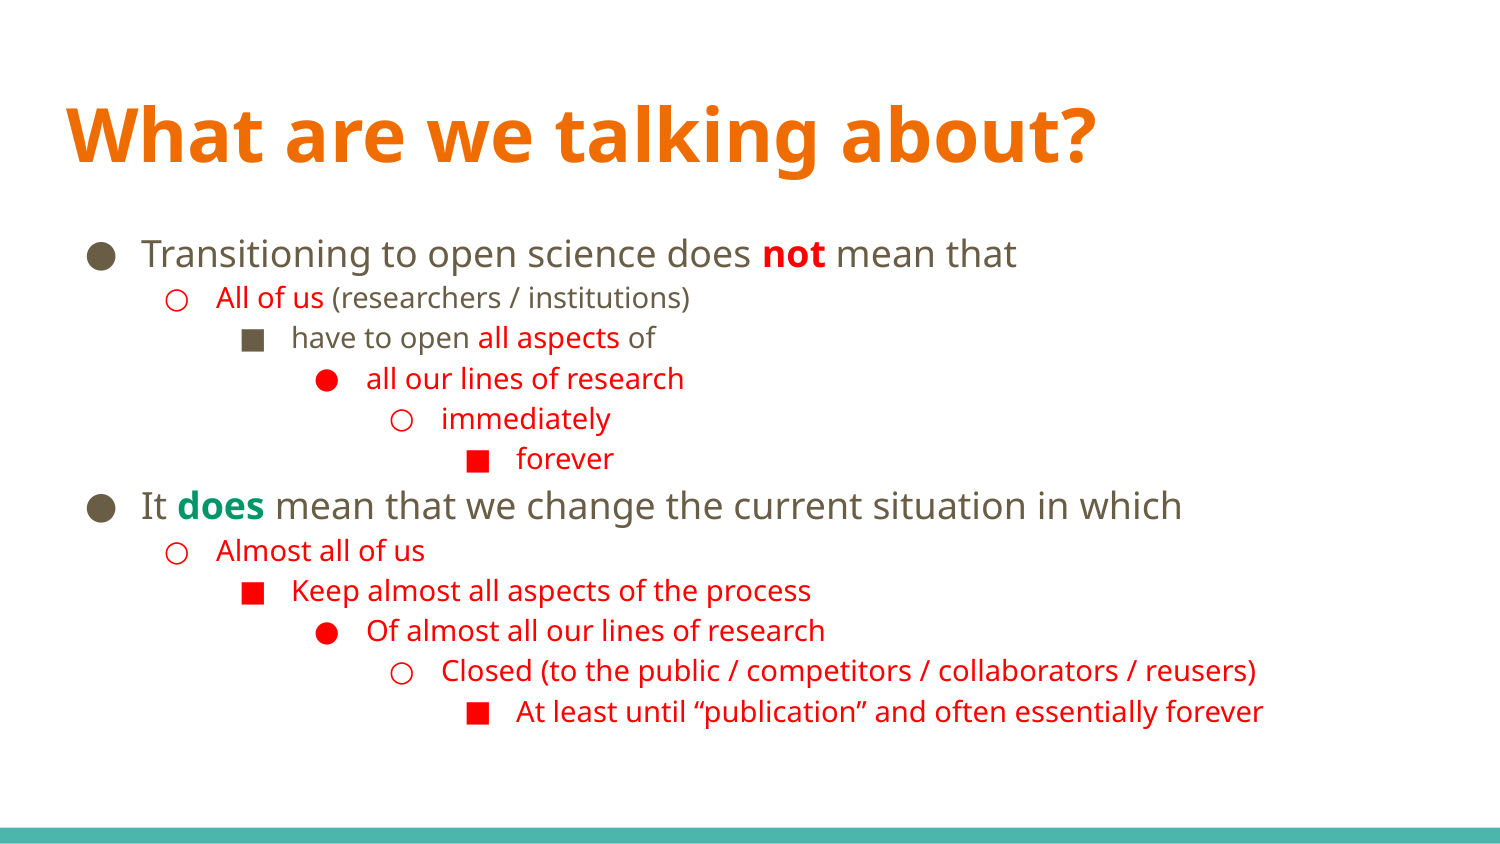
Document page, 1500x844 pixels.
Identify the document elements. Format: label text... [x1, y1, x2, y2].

title What are we talking about? [51, 72, 1449, 207]
list Transitioning to open science does not mean that All of us (researchers / institutions) have to open all aspects of all our lines of research immediately forever It does mean that we change the current situation in which Almost all of us Keep almost all aspects of the process Of almost all our lines of research Closed (to the public / competitors / collaborators / reusers) At least until “publication” and often essentially forever [51, 207, 1449, 743]
